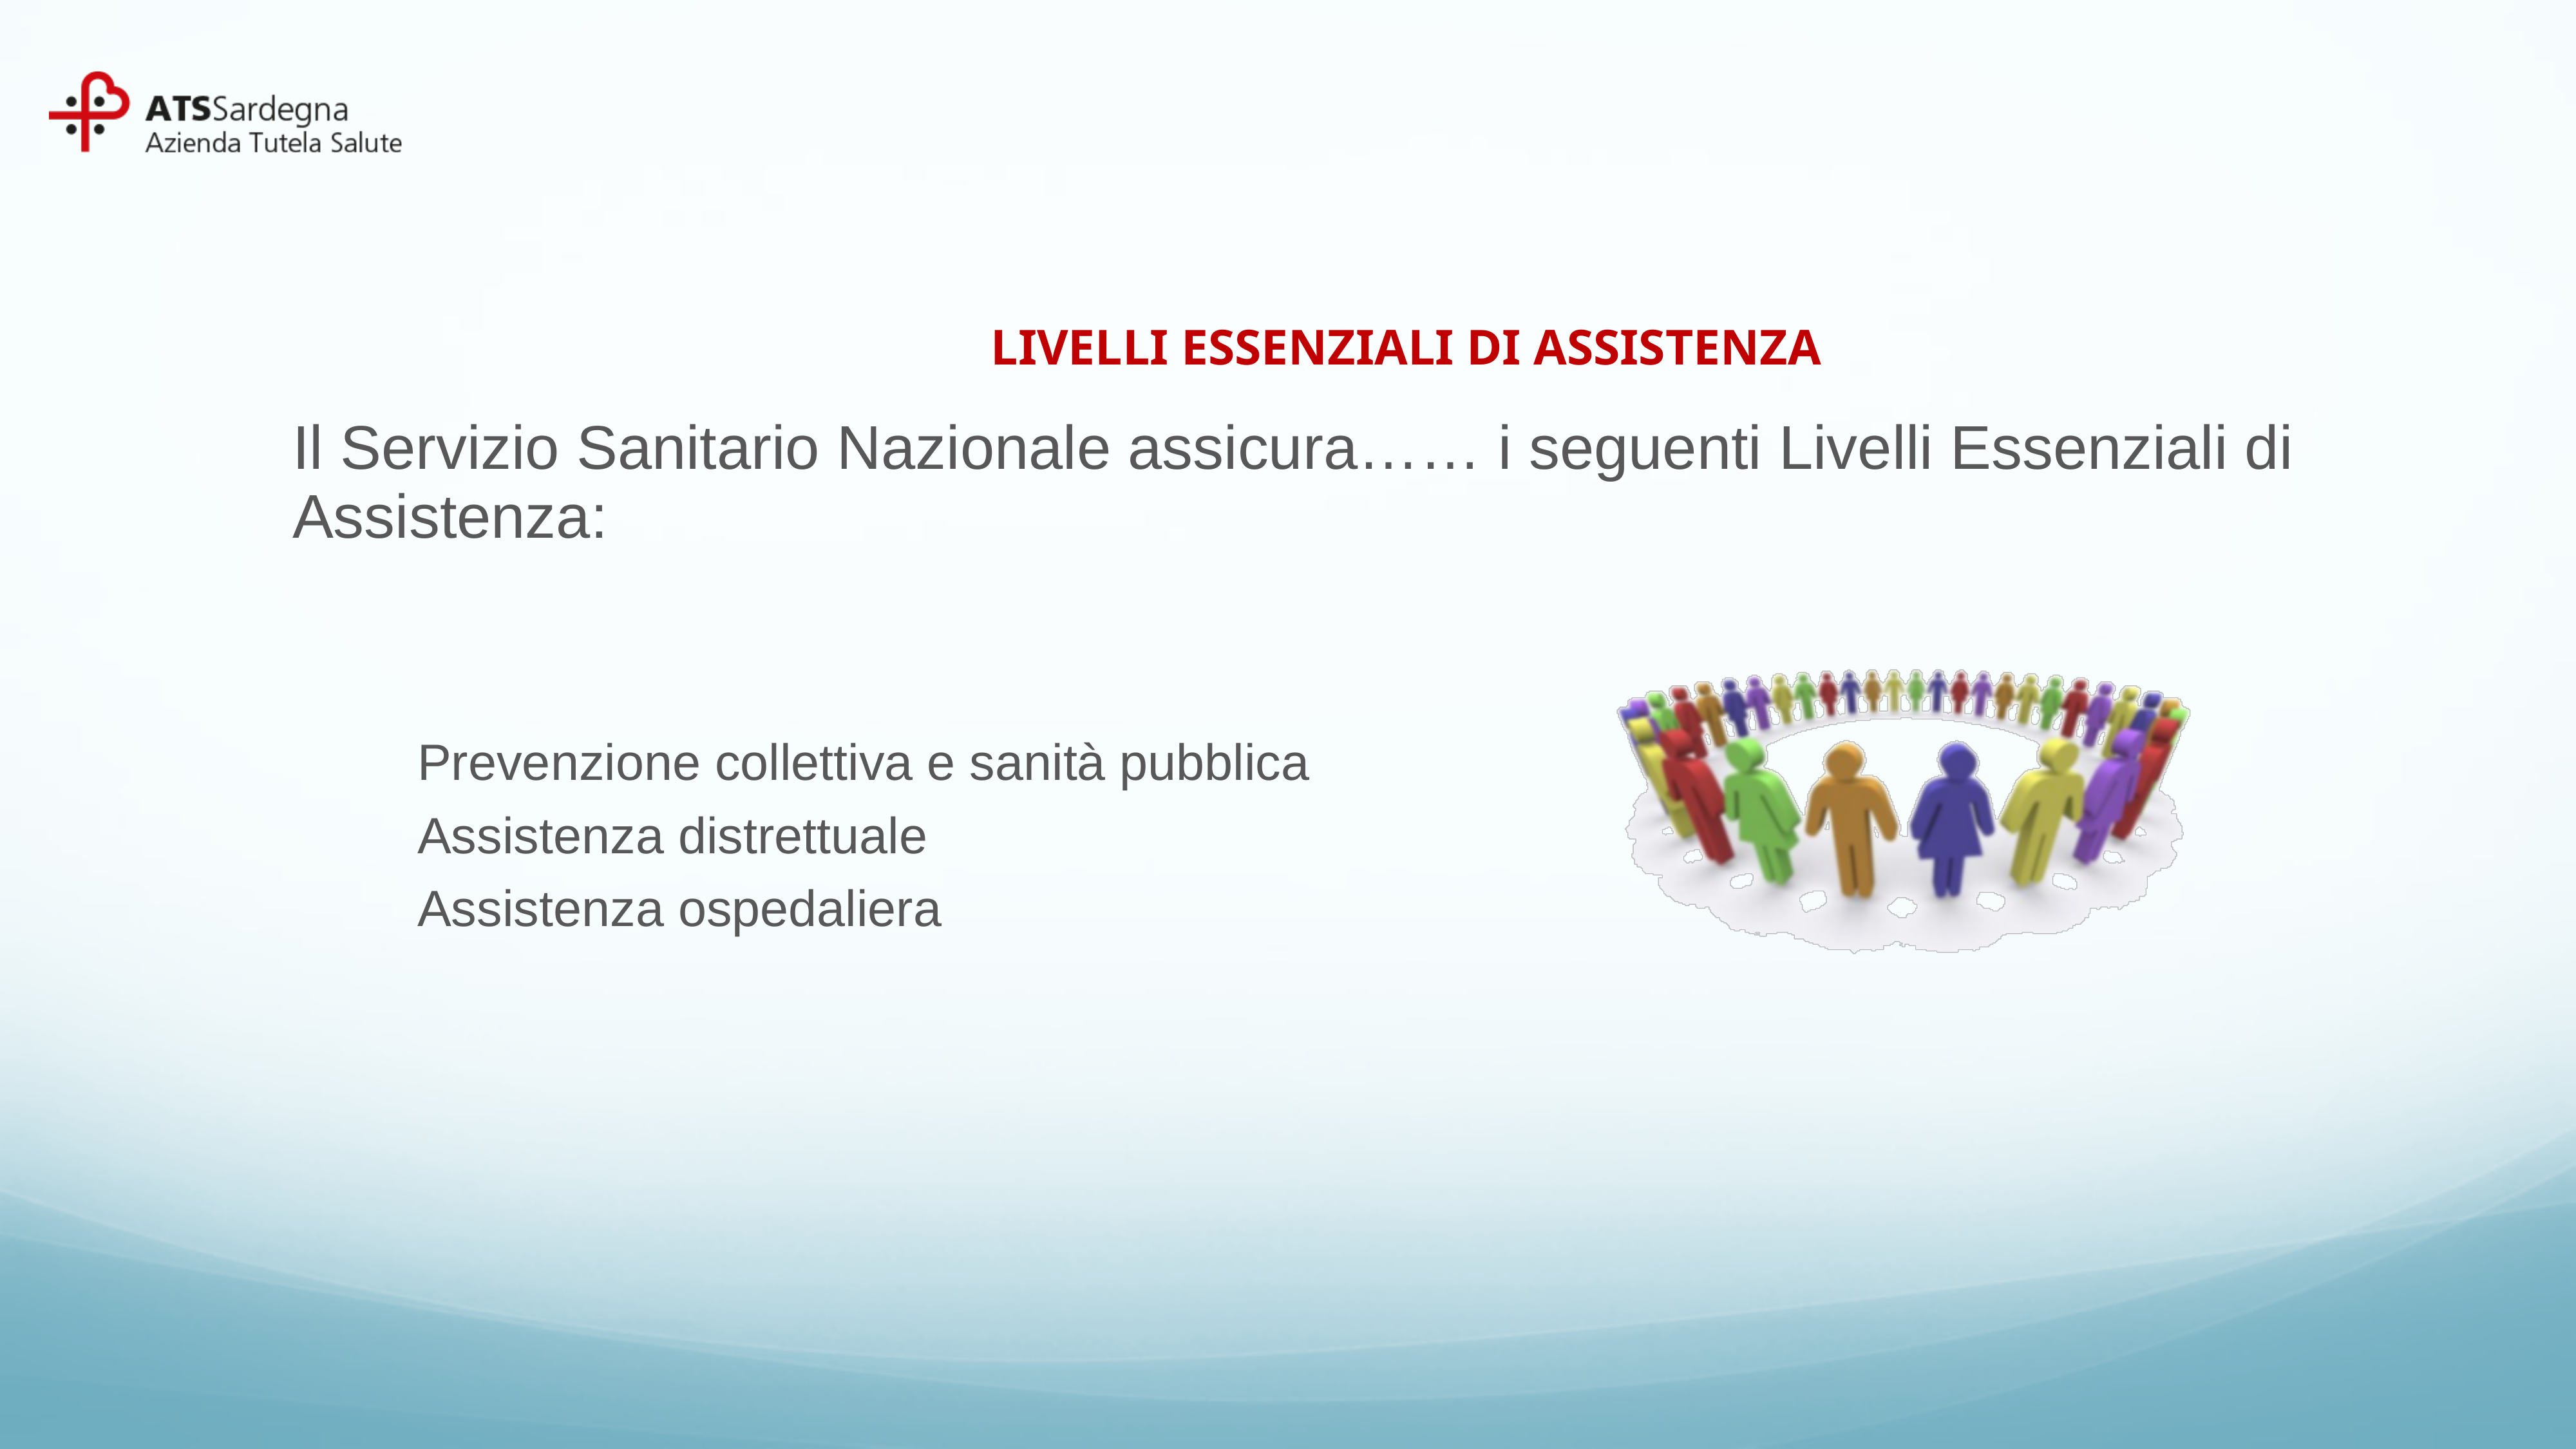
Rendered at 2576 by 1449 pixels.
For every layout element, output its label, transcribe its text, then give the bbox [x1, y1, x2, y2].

picture [0, 0, 2576, 1449]
text_box Il Servizio Sanitario Nazionale assicura…… i seguenti Livelli Essenziali di Assistenza: Prevenzione collettiva e sanità pubblica Assistenza distrettuale Assistenza ospedaliera [283, 408, 2456, 972]
text_box LIVELLI ESSENZIALI DI ASSISTENZA [911, 233, 1914, 384]
